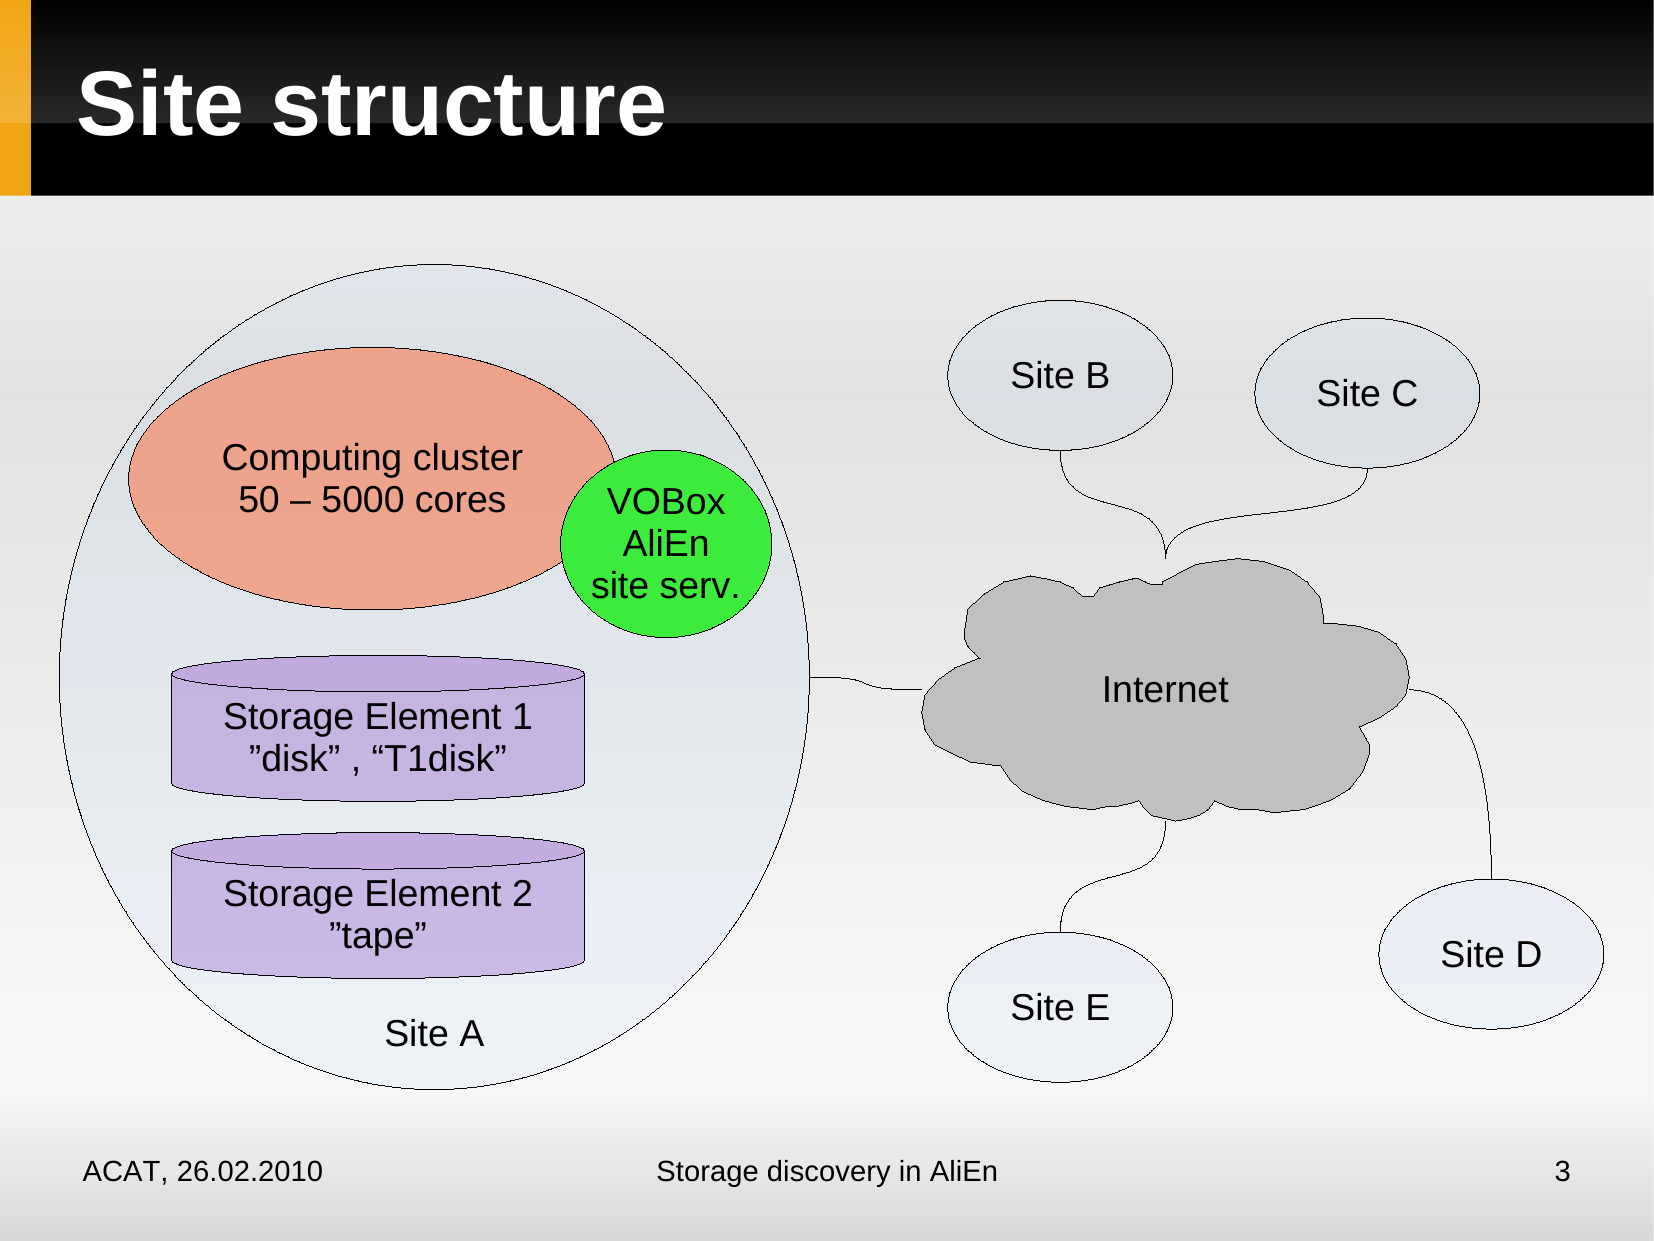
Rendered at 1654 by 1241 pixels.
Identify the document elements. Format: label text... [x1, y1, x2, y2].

text_box Site B [947, 300, 1173, 451]
text_box Computing cluster 50 – 5000 cores [128, 347, 614, 610]
text_box VOBox AliEn site serv. [560, 450, 772, 638]
text_box Site D [1378, 879, 1604, 1030]
picture [0, 0, 1654, 1241]
text_box Site C [1254, 318, 1480, 469]
text_box Storage Element 2 ”tape” [171, 852, 585, 979]
text_box Site A [59, 264, 810, 1090]
title Site structure [76, 0, 1565, 208]
text_box Site E [947, 932, 1173, 1083]
text_box Storage Element 1 ”disk” , “T1disk” [171, 675, 585, 802]
text_box Internet [921, 558, 1410, 822]
